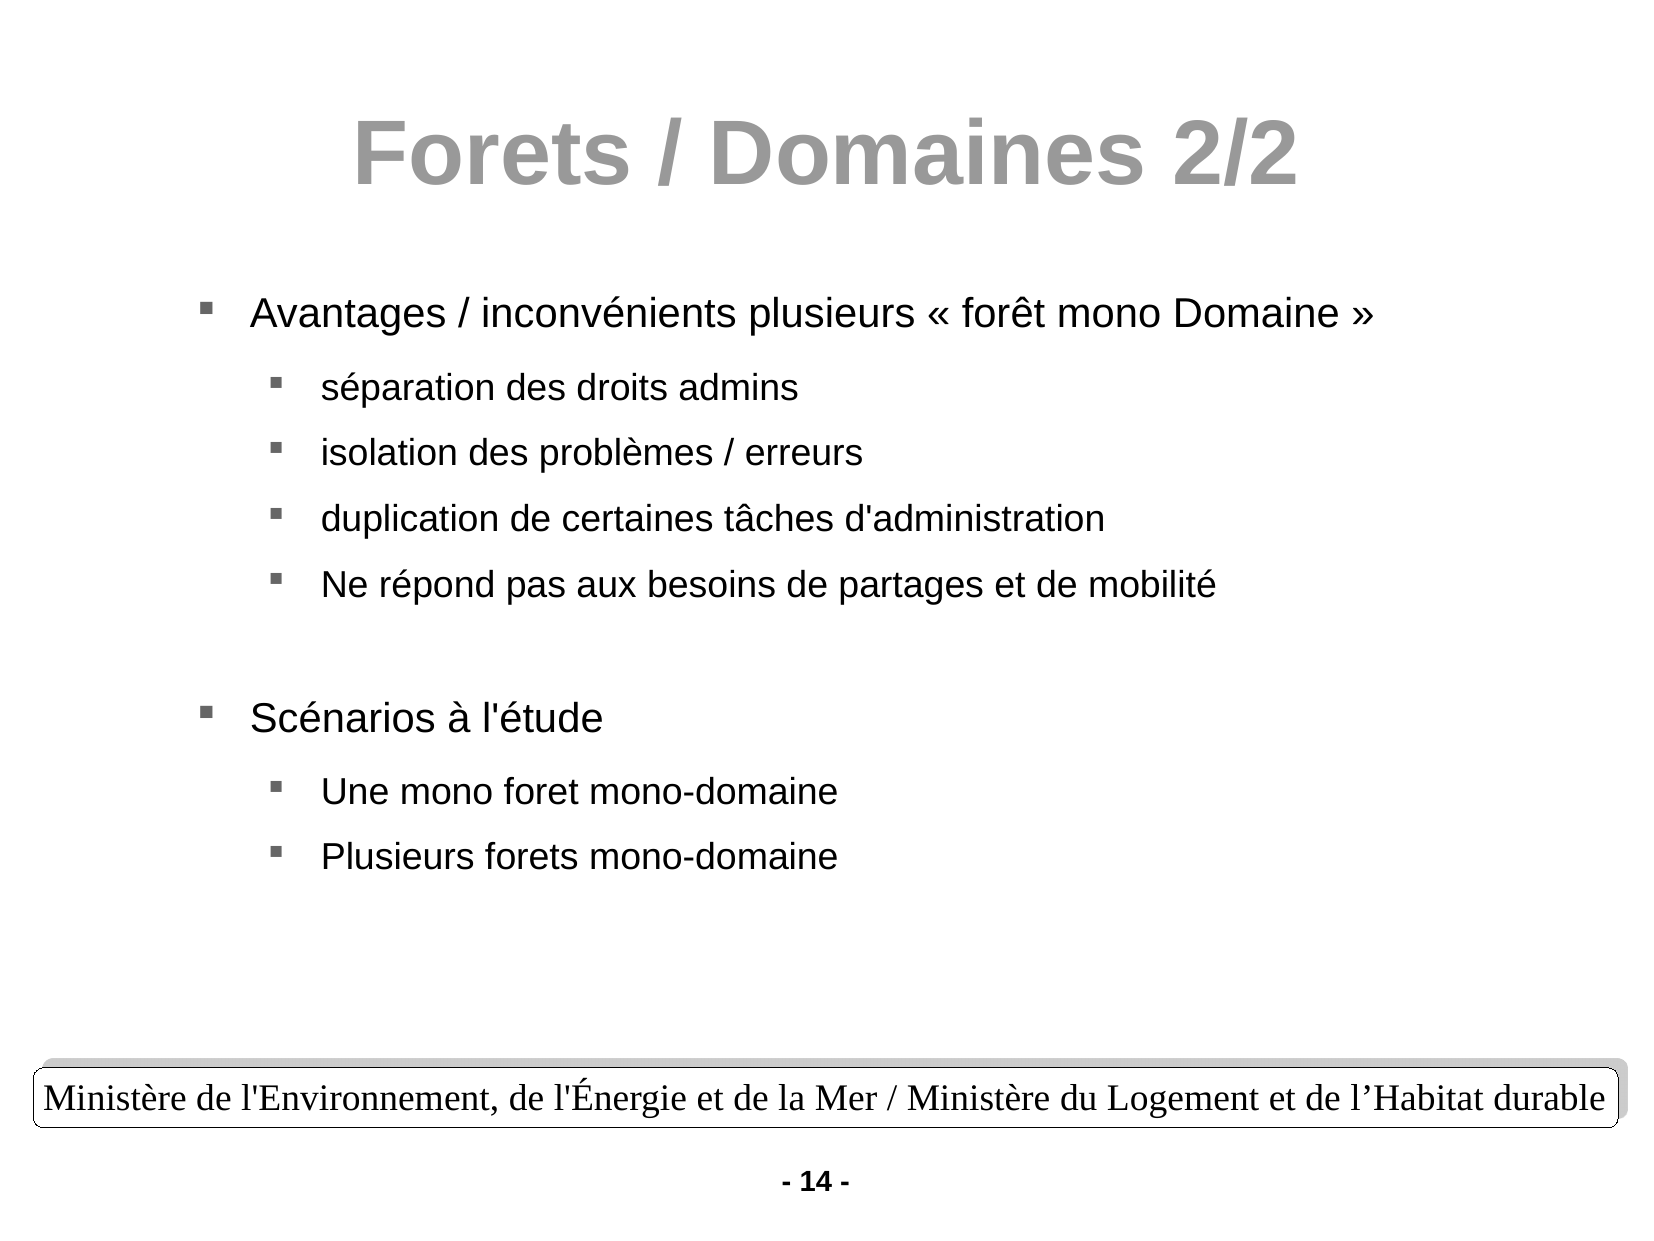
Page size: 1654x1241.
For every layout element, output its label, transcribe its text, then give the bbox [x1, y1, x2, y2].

list Avantages / inconvénients plusieurs « forêt mono Domaine » séparation des droits admins isolation des problèmes / erreurs duplication de certaines tâches d'administration Ne répond pas aux besoins de partages et de mobilité Scénarios à l'étude Une mono foret mono-domaine Plusieurs forets mono-domaine [179, 290, 1509, 1010]
title Forets / Domaines 2/2 [82, 49, 1571, 257]
